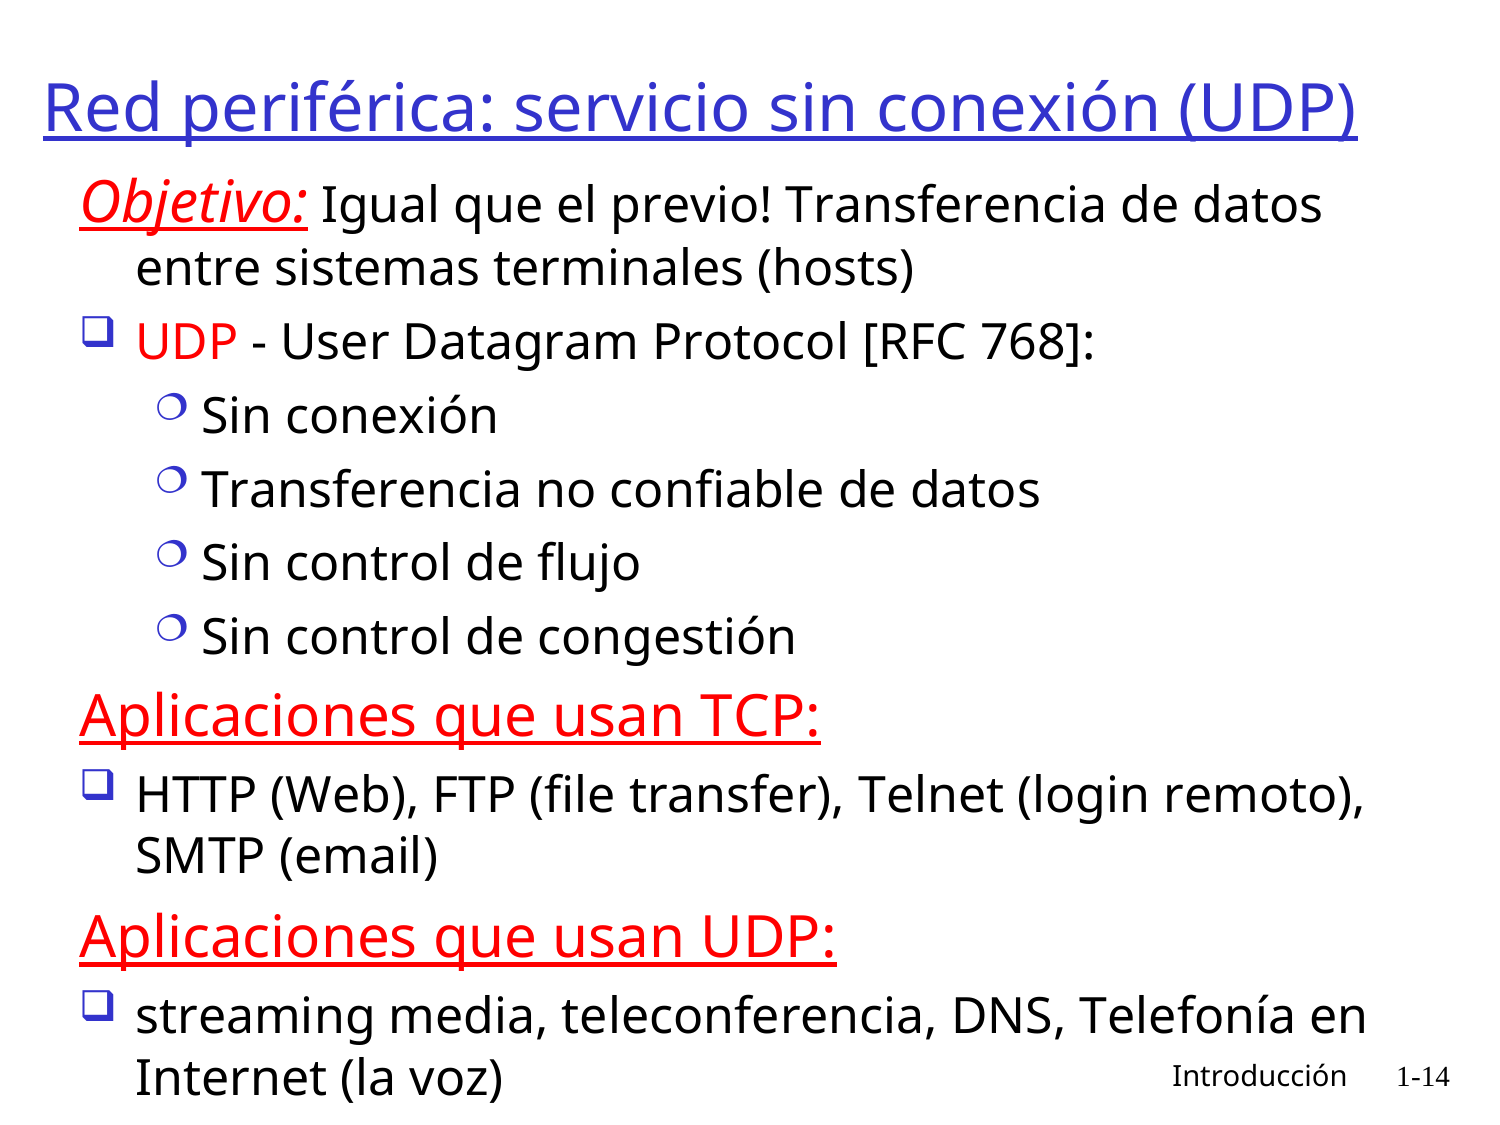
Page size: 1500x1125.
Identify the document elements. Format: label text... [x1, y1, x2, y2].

text_box Introducción [887, 1050, 1362, 1125]
title Red periférica: servicio sin conexión (UDP) [27, 16, 1484, 196]
text_box 1-<number> [1362, 1050, 1466, 1125]
list Objetivo: Igual que el previo! Transferencia de datos entre sistemas terminales (hosts) UDP - User Datagram Protocol [RFC 768]: Sin conexión Transferencia no confiable de datos Sin control de flujo Sin control de congestión Aplicaciones que usan TCP: HTTP (Web), FTP (file transfer), Telnet (login remoto), SMTP (email) Aplicaciones que usan UDP: streaming media, teleconferencia, DNS, Telefonía en Internet (la voz) [64, 157, 1440, 1001]
